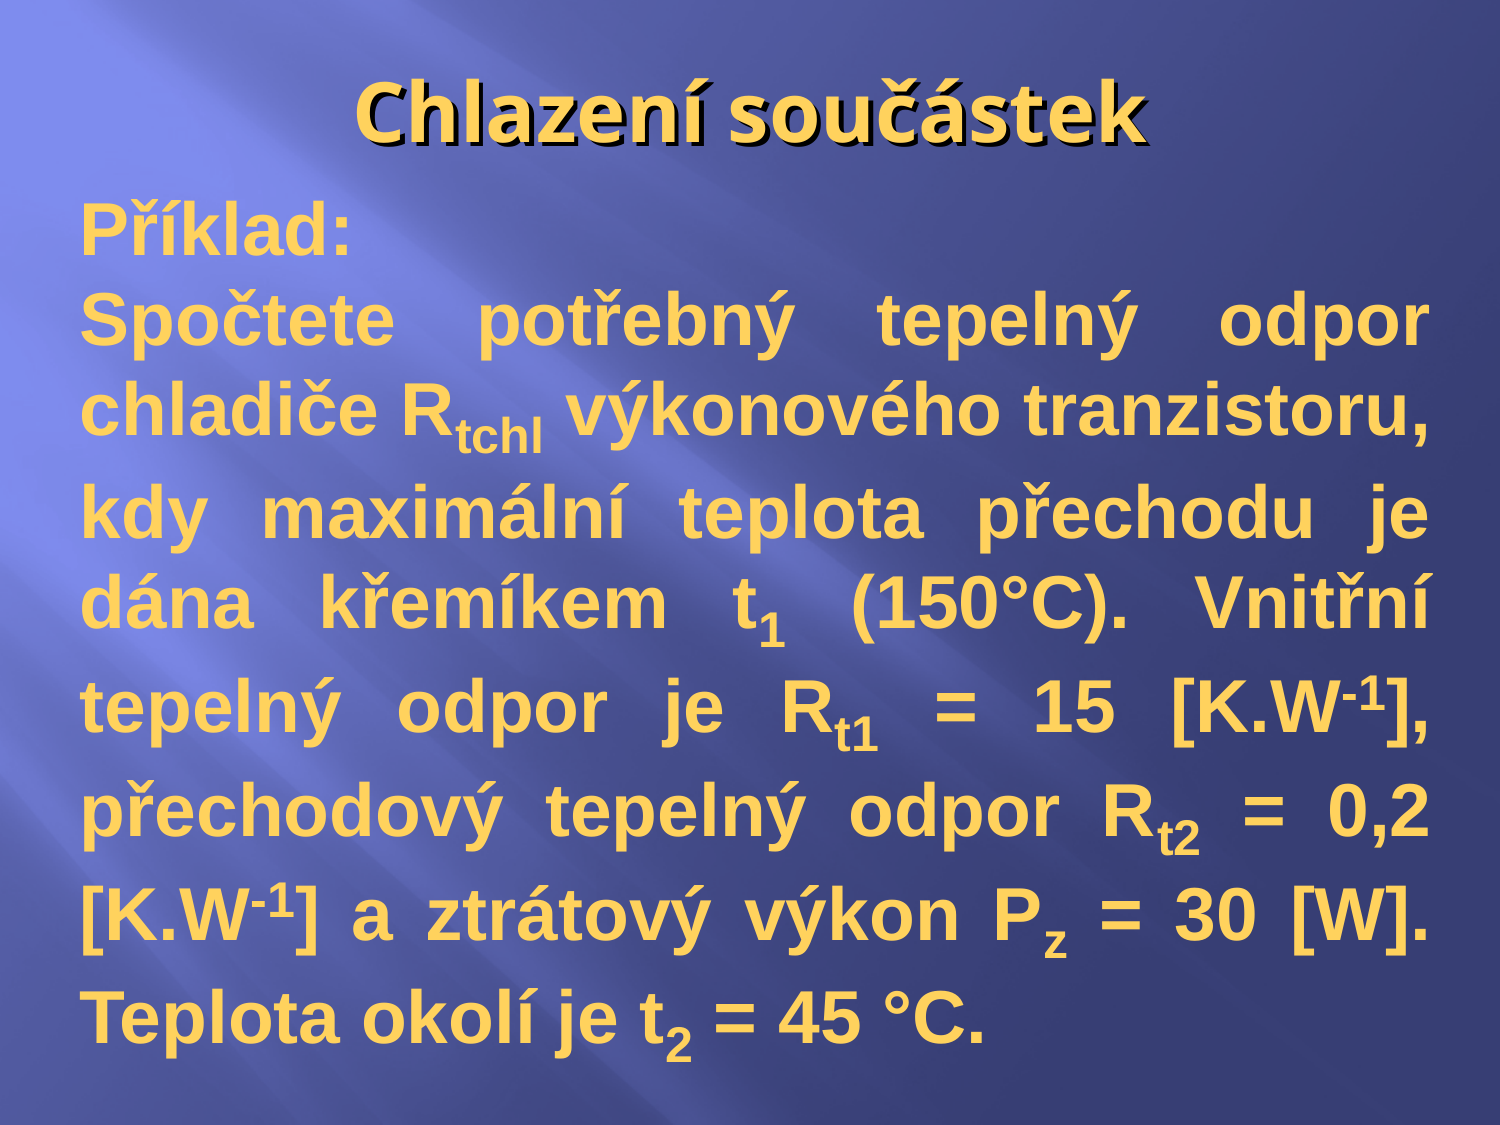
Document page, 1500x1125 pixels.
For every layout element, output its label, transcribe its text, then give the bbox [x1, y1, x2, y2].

text_box Příklad: Spočtete potřebný tepelný odpor chladiče Rtchl výkonového tranzistoru, kdy maximální teplota přechodu je dána křemíkem t1 (150°C). Vnitřní tepelný odpor je Rt1 = 15 [K.W-1], přechodový tepelný odpor Rt2 = 0,2 [K.W-1] a ztrátový výkon Pz = 30 [W]. Teplota okolí je t2 = 45 °C. [64, 172, 1447, 1071]
picture [0, 0, 1500, 1125]
title Chlazení součástek [75, 45, 1426, 172]
